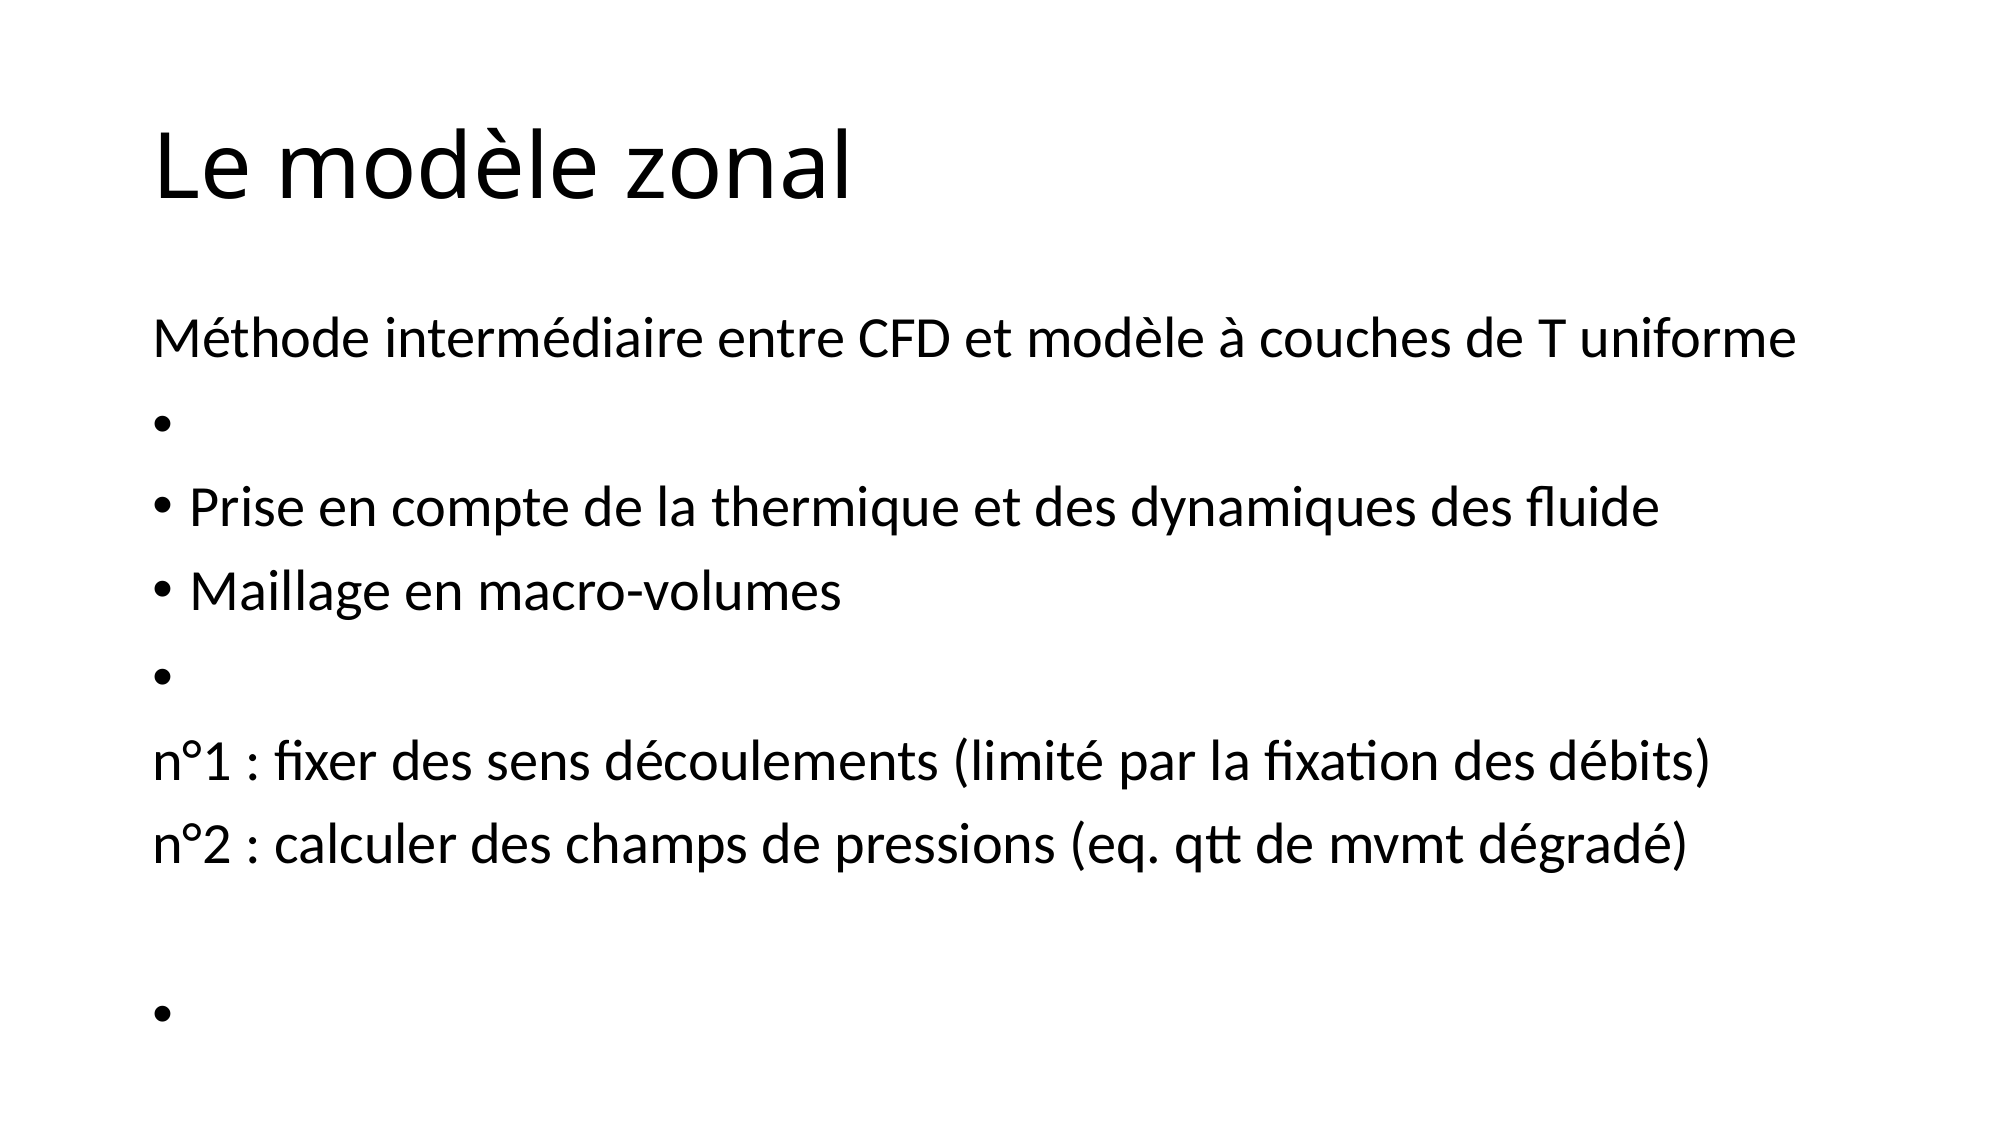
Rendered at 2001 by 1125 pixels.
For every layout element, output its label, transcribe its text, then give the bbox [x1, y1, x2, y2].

title Le modèle zonal [137, 59, 1863, 278]
list Méthode intermédiaire entre CFD et modèle à couches de T uniforme Prise en compte de la thermique et des dynamiques des fluide Maillage en macro-volumes n°1 : fixer des sens découlements (limité par la fixation des débits) n°2 : calculer des champs de pressions (eq. qtt de mvmt dégradé) [137, 299, 1863, 1014]
